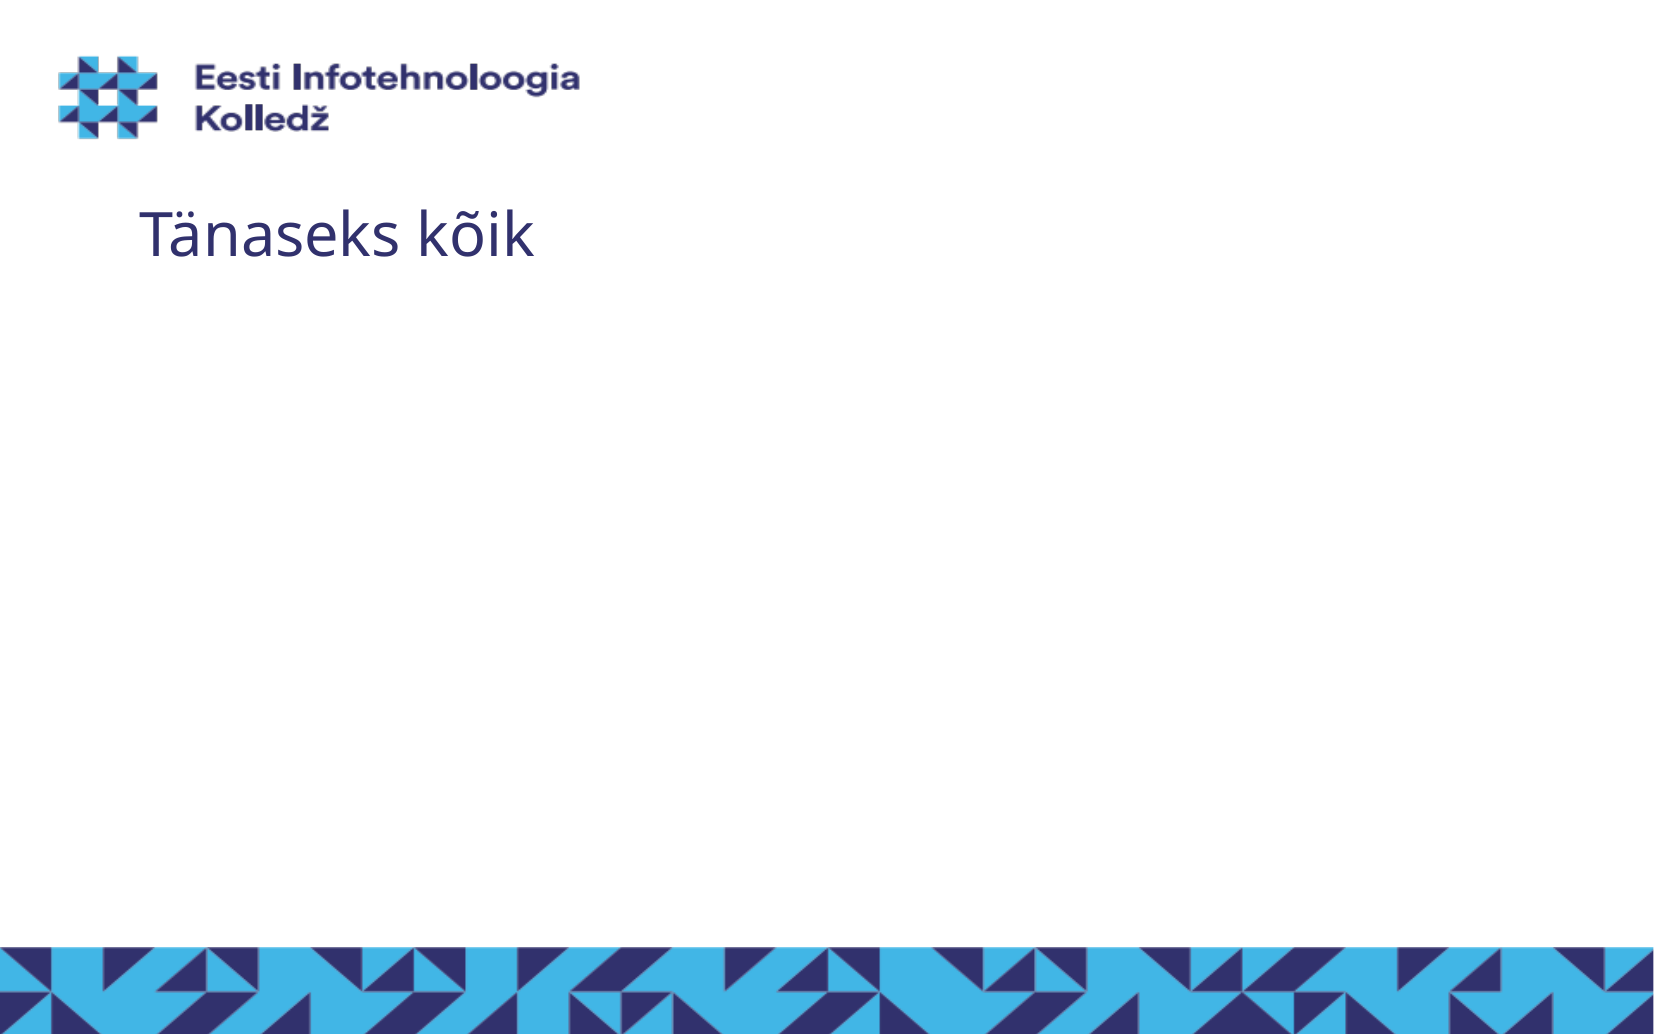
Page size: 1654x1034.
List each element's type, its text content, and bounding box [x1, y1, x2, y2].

title Tänaseks kõik [139, 146, 1276, 319]
